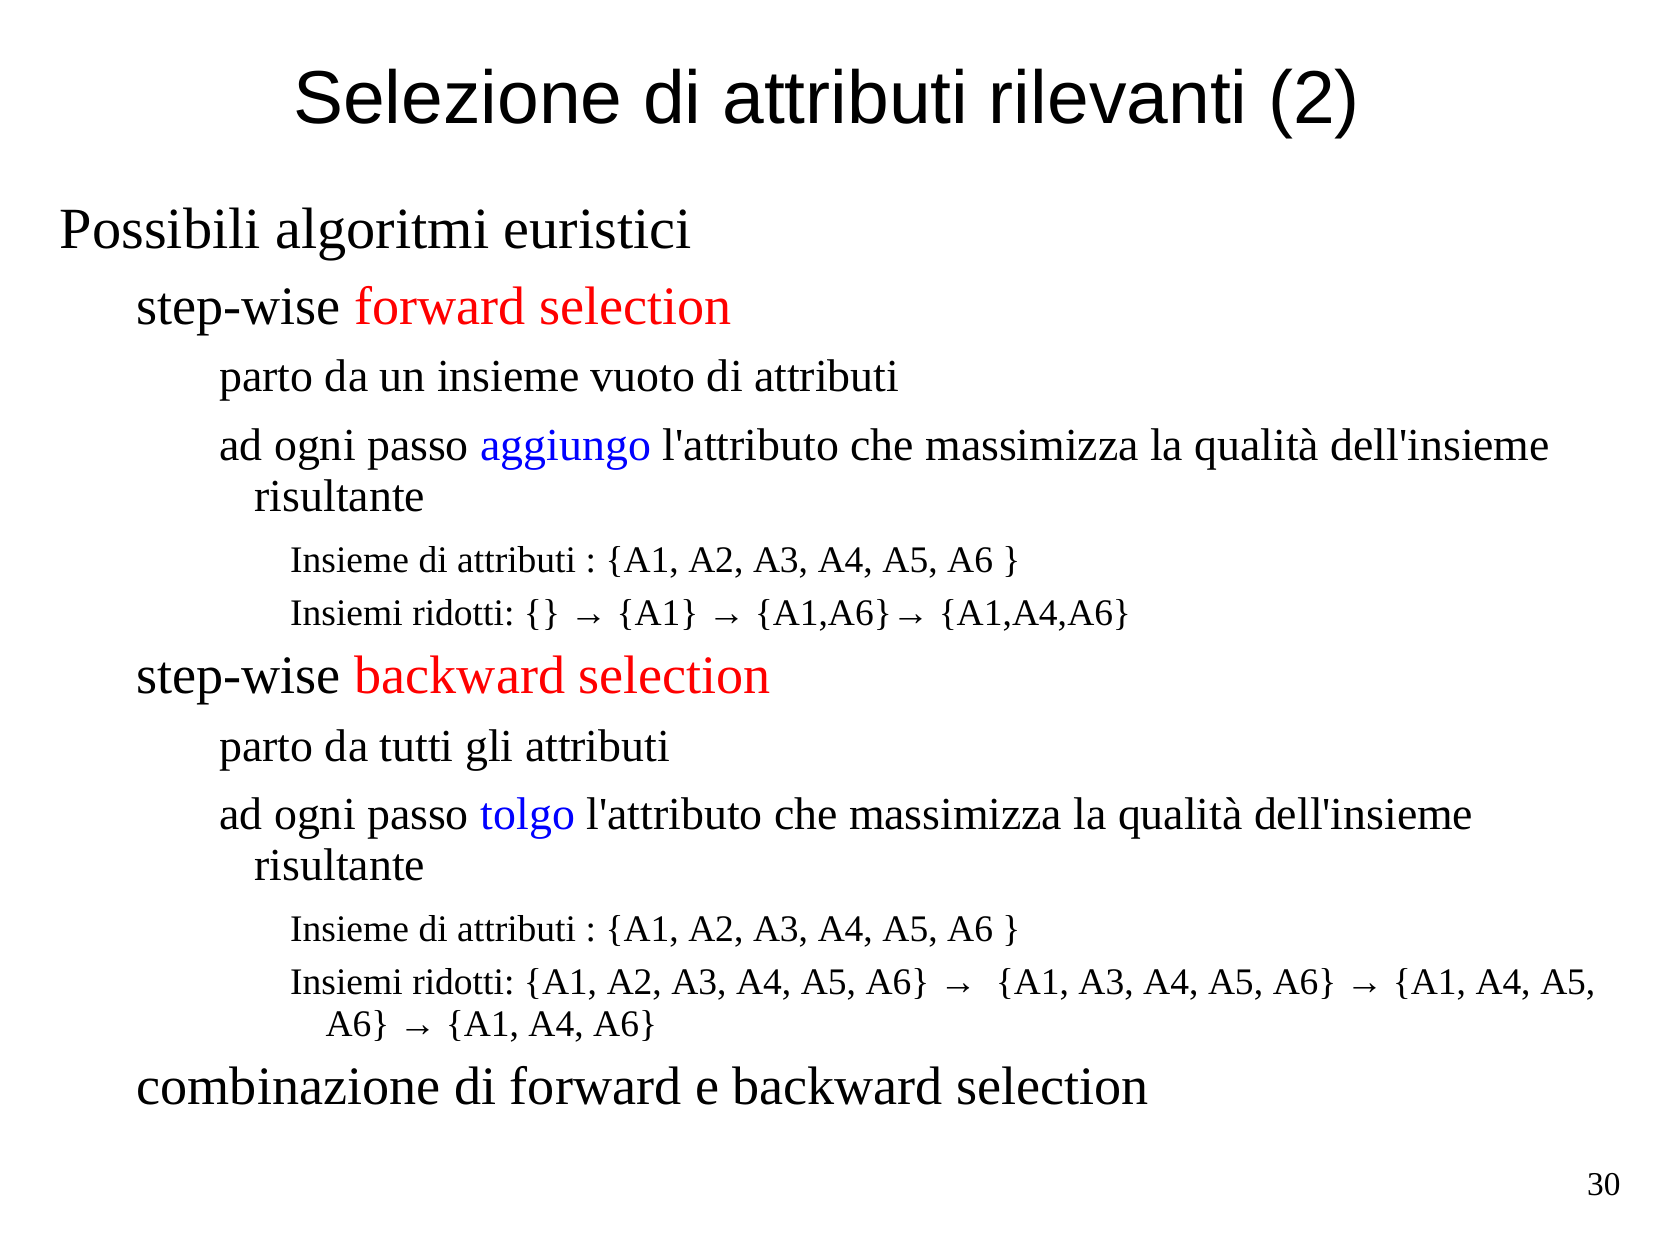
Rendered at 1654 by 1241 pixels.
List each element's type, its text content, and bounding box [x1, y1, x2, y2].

title Selezione di attributi rilevanti (2) [37, 30, 1617, 166]
list Possibili algoritmi euristici step-wise forward selection parto da un insieme vuoto di attributi ad ogni passo aggiungo l'attributo che massimizza la qualità dell'insieme risultante Insieme di attributi : {A1, A2, A3, A4, A5, A6 } Insiemi ridotti: {} → {A1} → {A1,A6}→ {A1,A4,A6} step-wise backward selection parto da tutti gli attributi ad ogni passo tolgo l'attributo che massimizza la qualità dell'insieme risultante Insieme di attributi : {A1, A2, A3, A4, A5, A6 } Insiemi ridotti: {A1, A2, A3, A4, A5, A6} → {A1, A3, A4, A5, A6} → {A1, A4, A5, A6} → {A1, A4, A6} combinazione di forward e backward selection [42, 196, 1612, 1187]
